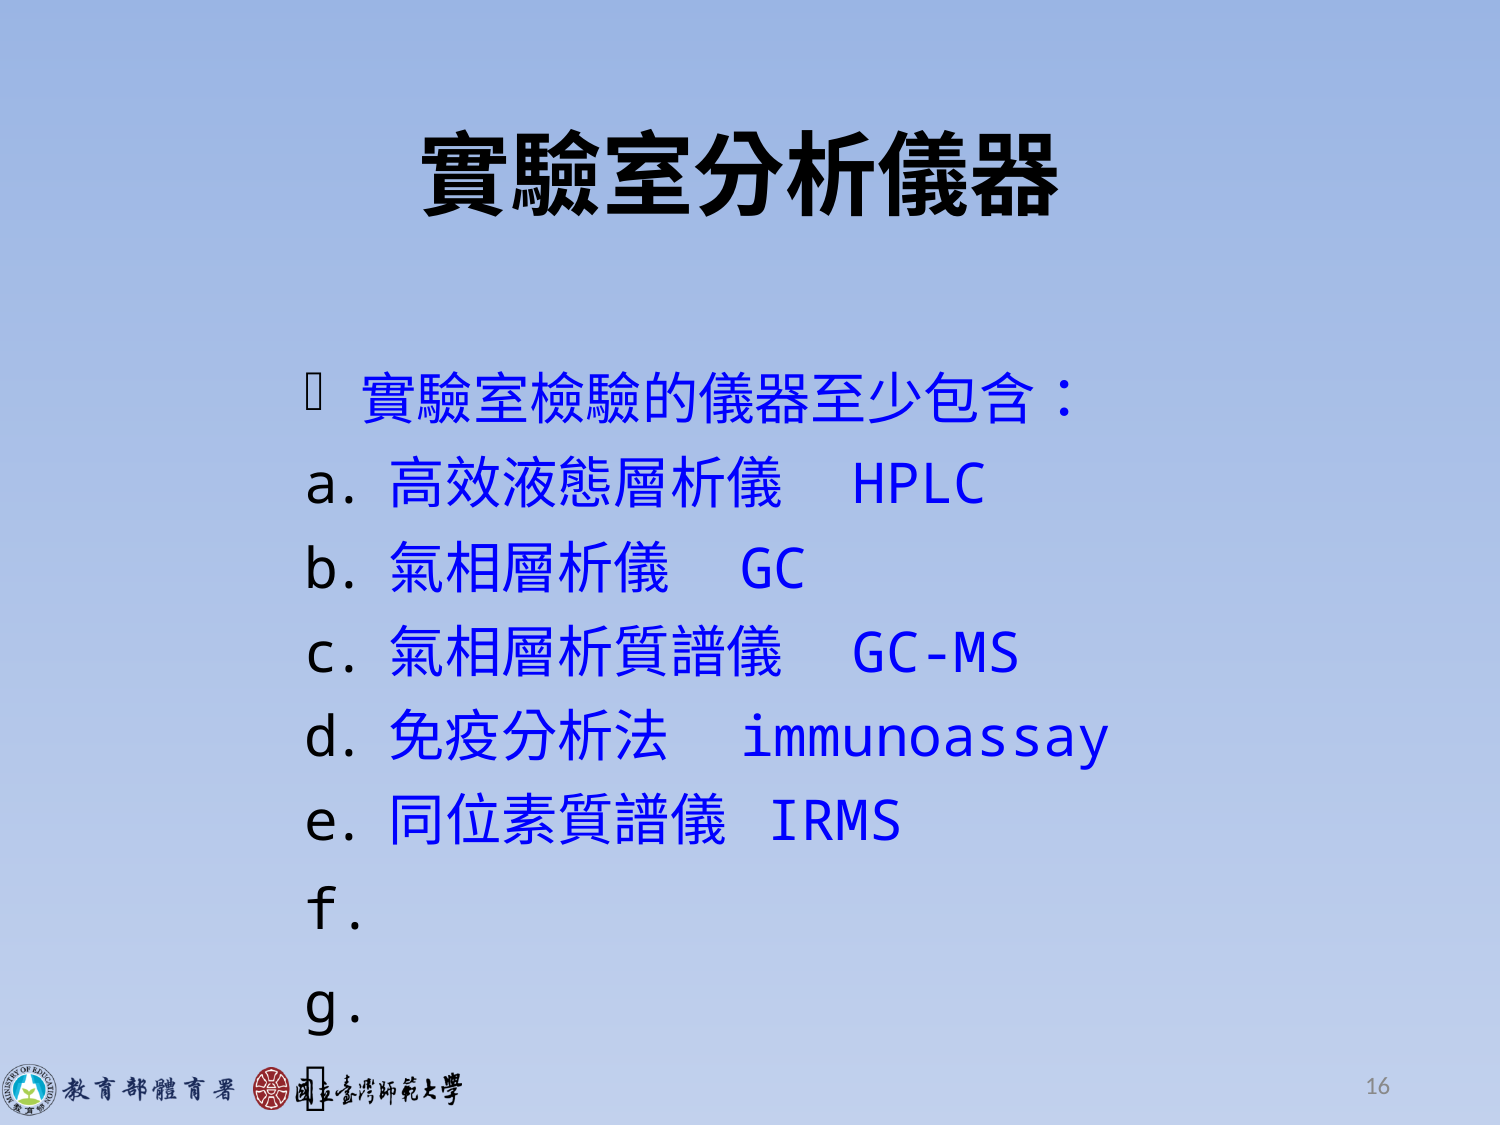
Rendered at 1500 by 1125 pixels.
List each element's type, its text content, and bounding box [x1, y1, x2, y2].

title 實驗室分析儀器 [65, 78, 1416, 266]
text_box [1350, 1061, 1475, 1103]
list 實驗室檢驗的儀器至少包含： 高效液態層析儀 HPLC 氣相層析儀 GC 氣相層析質譜儀 GC-MS 免疫分析法 immunoassay 同位素質譜儀 IRMS [289, 355, 1449, 1099]
